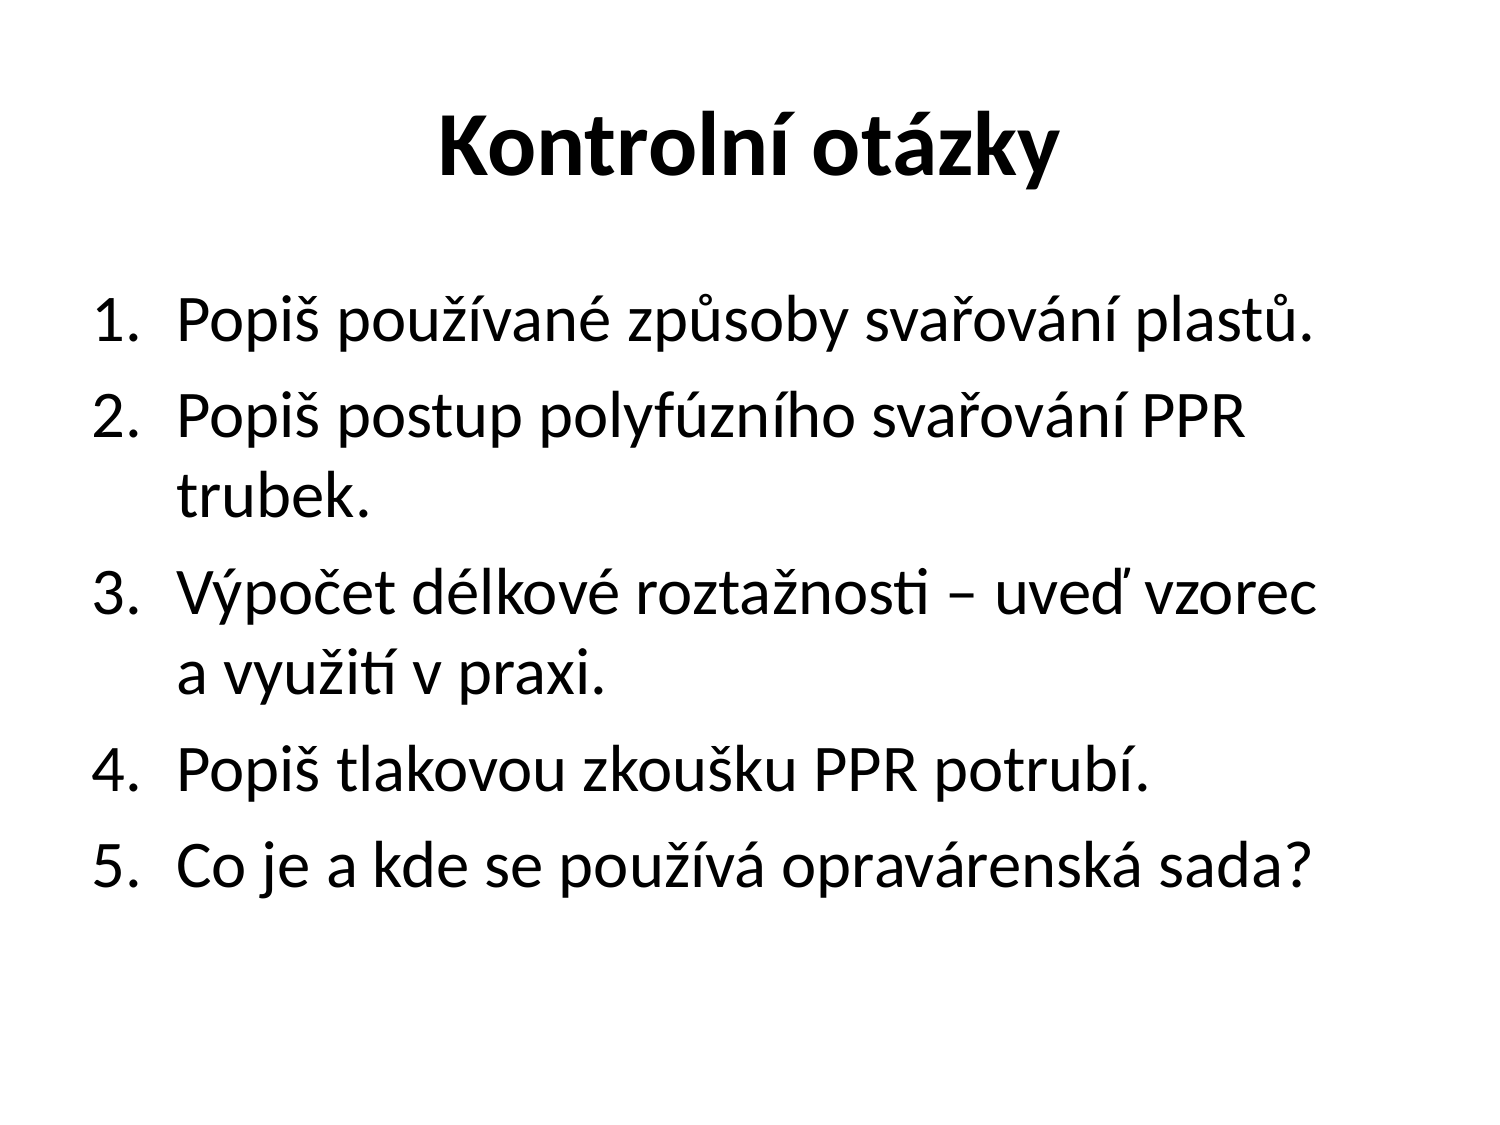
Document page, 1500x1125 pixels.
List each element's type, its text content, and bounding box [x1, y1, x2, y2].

title Kontrolní otázky [75, 45, 1426, 233]
list Popiš používané způsoby svařování plastů. Popiš postup polyfúzního svařování PPR trubek. Výpočet délkové roztažnosti – uveď vzorec a využití v praxi. Popiš tlakovou zkoušku PPR potrubí. Co je a kde se používá opravárenská sada? [76, 267, 1427, 1010]
